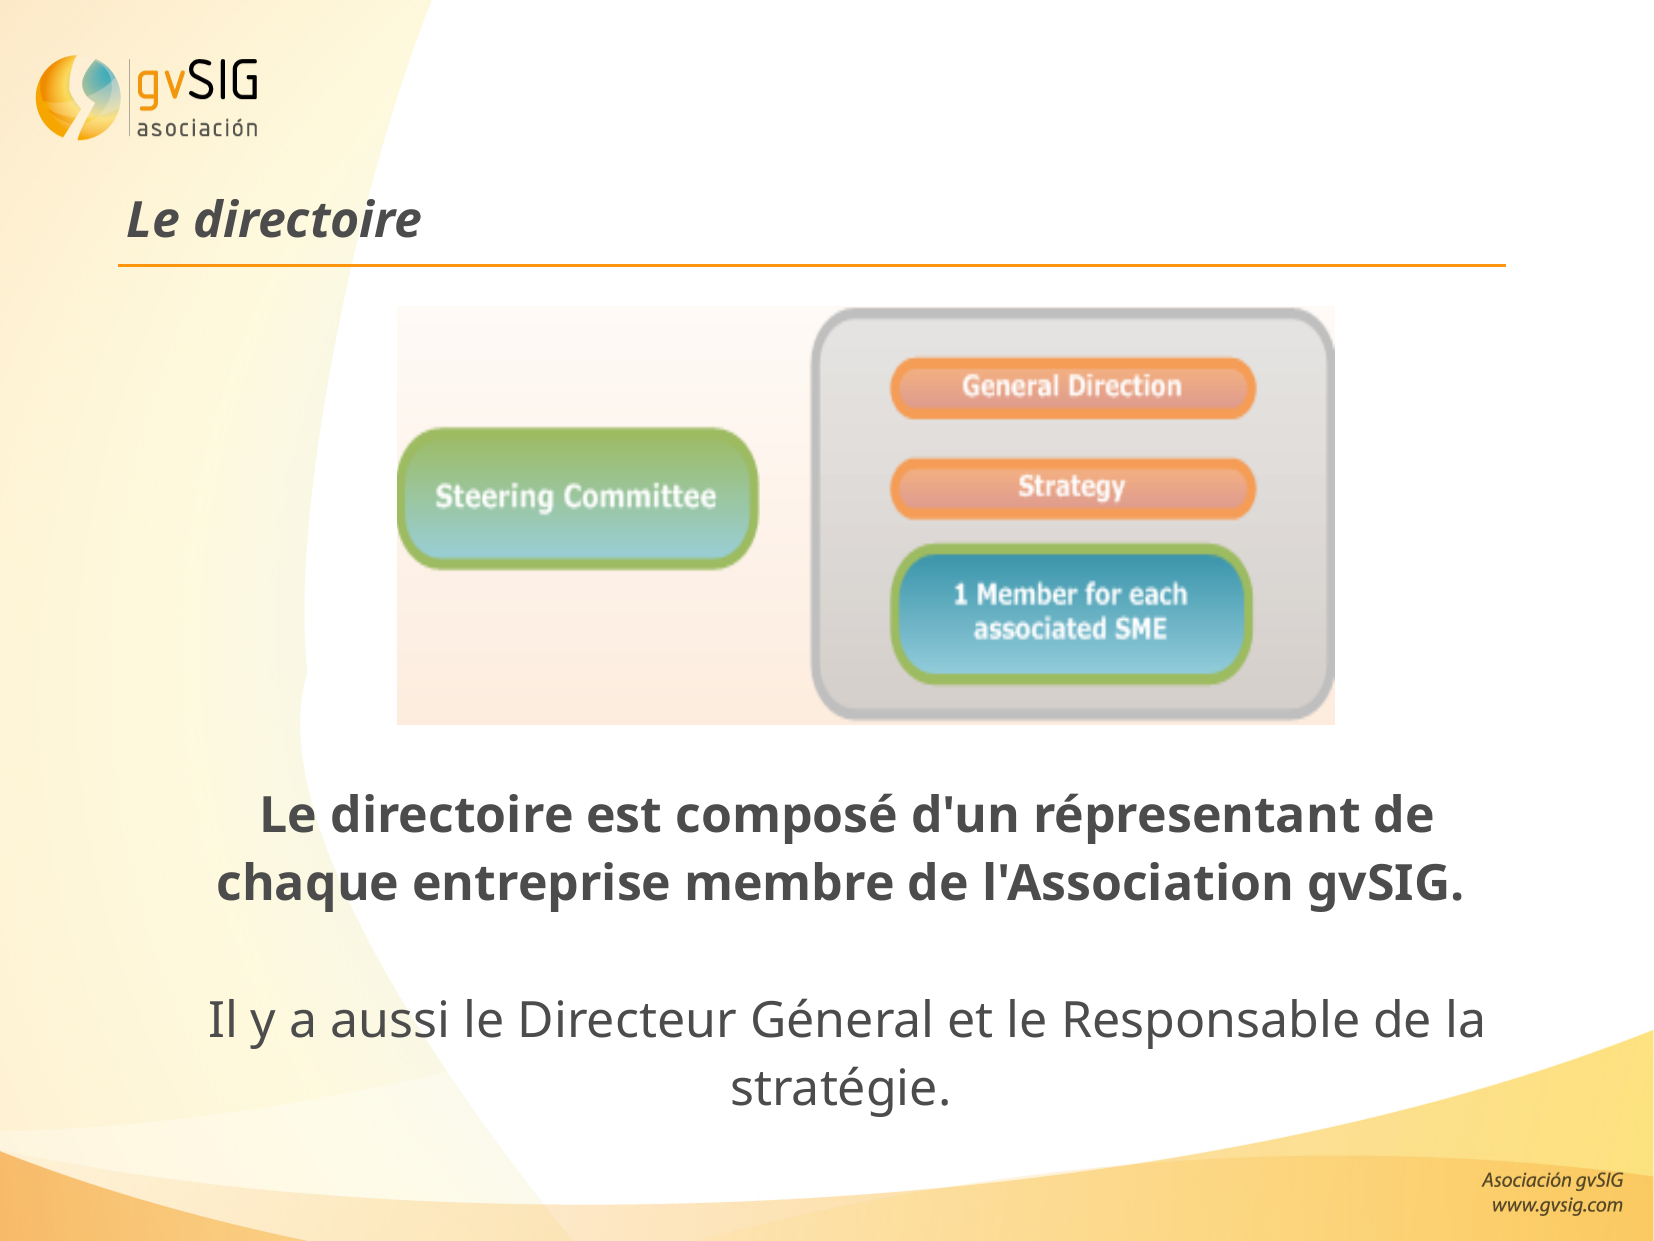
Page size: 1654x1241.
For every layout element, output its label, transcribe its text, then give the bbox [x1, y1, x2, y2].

text_box Le directoire [126, 188, 878, 247]
text_box Le directoire est composé d'un répresentant de chaque entreprise membre de l'Association gvSIG. Il y a aussi le Directeur Géneral et le Responsable de la stratégie. [206, 774, 1489, 1125]
picture [0, 0, 1654, 1241]
